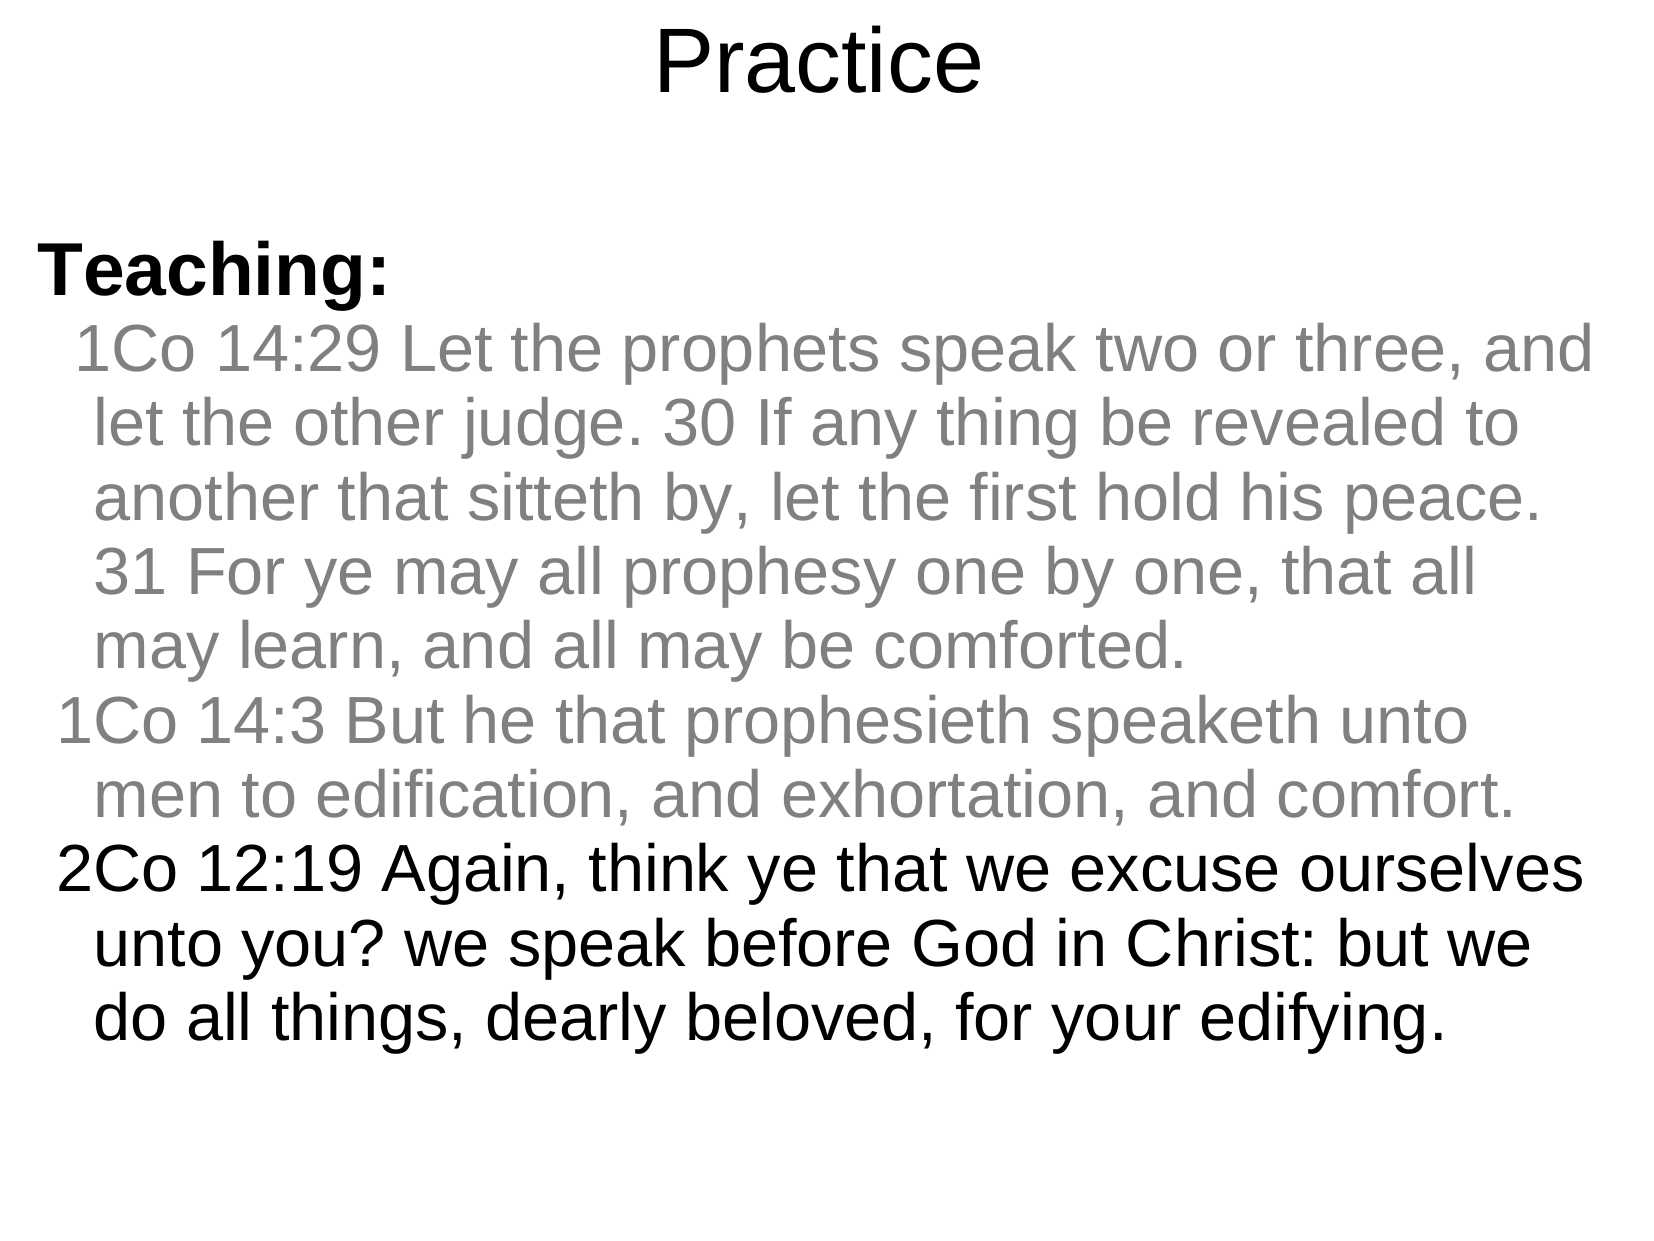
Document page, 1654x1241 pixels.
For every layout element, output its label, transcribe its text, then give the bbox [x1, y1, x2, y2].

subtitle Teaching: 1Co 14:29 Let the prophets speak two or three, and let the other judge. 30 If any thing be revealed to another that sitteth by, let the first hold his peace. 31 For ye may all prophesy one by one, that all may learn, and all may be comforted. 1Co 14:3 But he that prophesieth speaketh unto men to edification, and exhortation, and comfort. 2Co 12:19 Again, think ye that we excuse ourselves unto you? we speak before God in Christ: but we do all things, dearly beloved, for your edifying. [37, 75, 1601, 1205]
title Practice [75, 0, 1564, 75]
